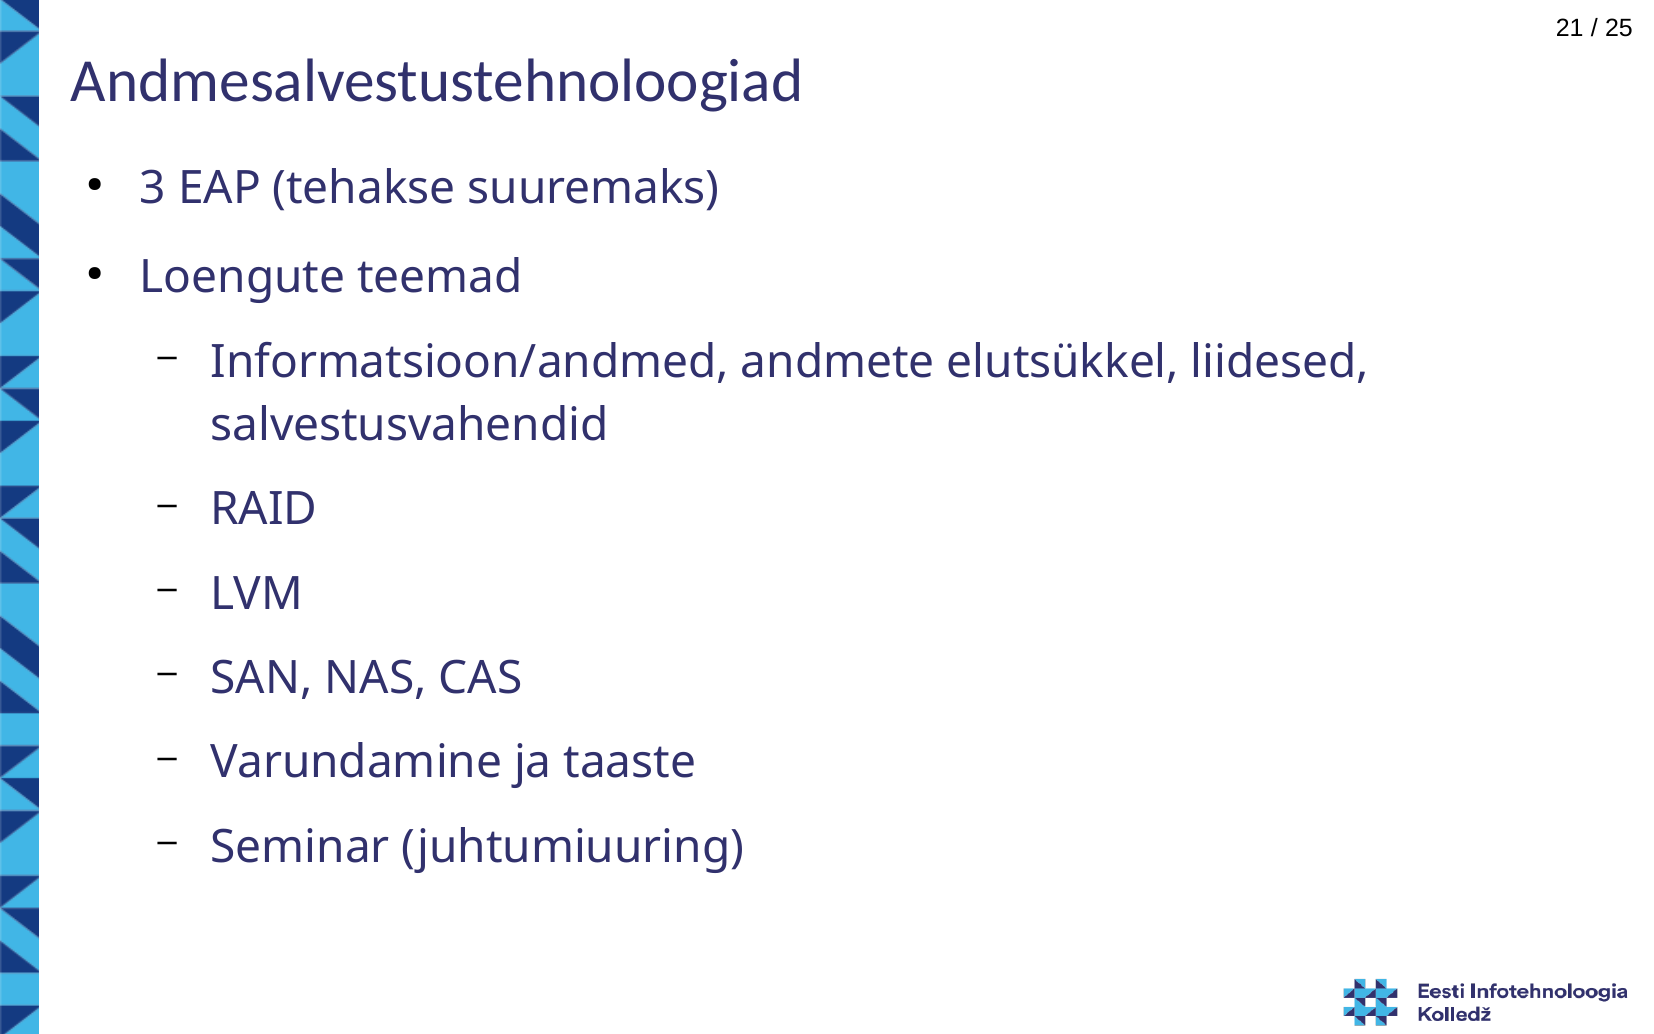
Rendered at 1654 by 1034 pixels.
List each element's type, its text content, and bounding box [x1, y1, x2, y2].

title Andmesalvestustehnoloogiad [70, 41, 1630, 130]
list 3 EAP (tehakse suuremaks) Loengute teemad Informatsioon/andmed, andmete elutsükkel, liidesed, salvestusvahendid RAID LVM SAN, NAS, CAS Varundamine ja taaste Seminar (juhtumiuuring) [68, 153, 1630, 957]
